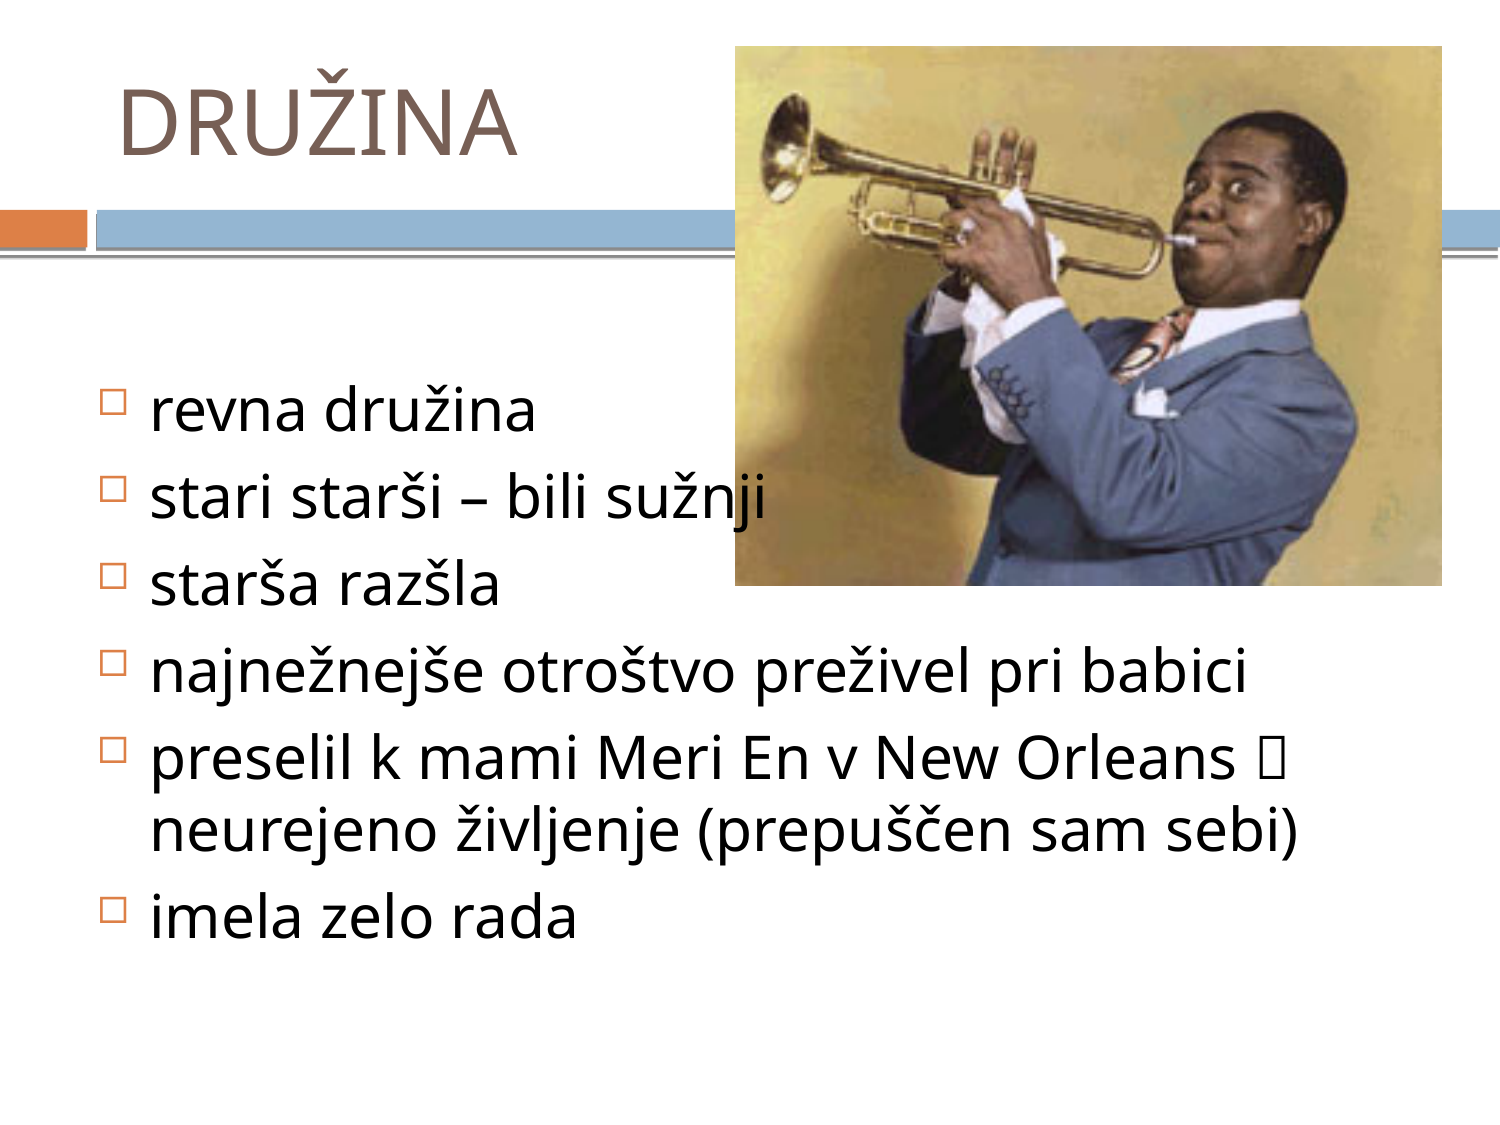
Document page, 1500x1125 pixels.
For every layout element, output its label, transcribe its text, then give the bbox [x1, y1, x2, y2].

title DRUŽINA [100, 37, 1438, 200]
picture [735, 46, 1442, 586]
list revna družina stari starši – bili sužnji starša razšla najnežnejše otroštvo preživel pri babici preselil k mami Meri En v New Orleans  neurejeno življenje (prepuščen sam sebi) imela zelo rada [82, 363, 1420, 1101]
